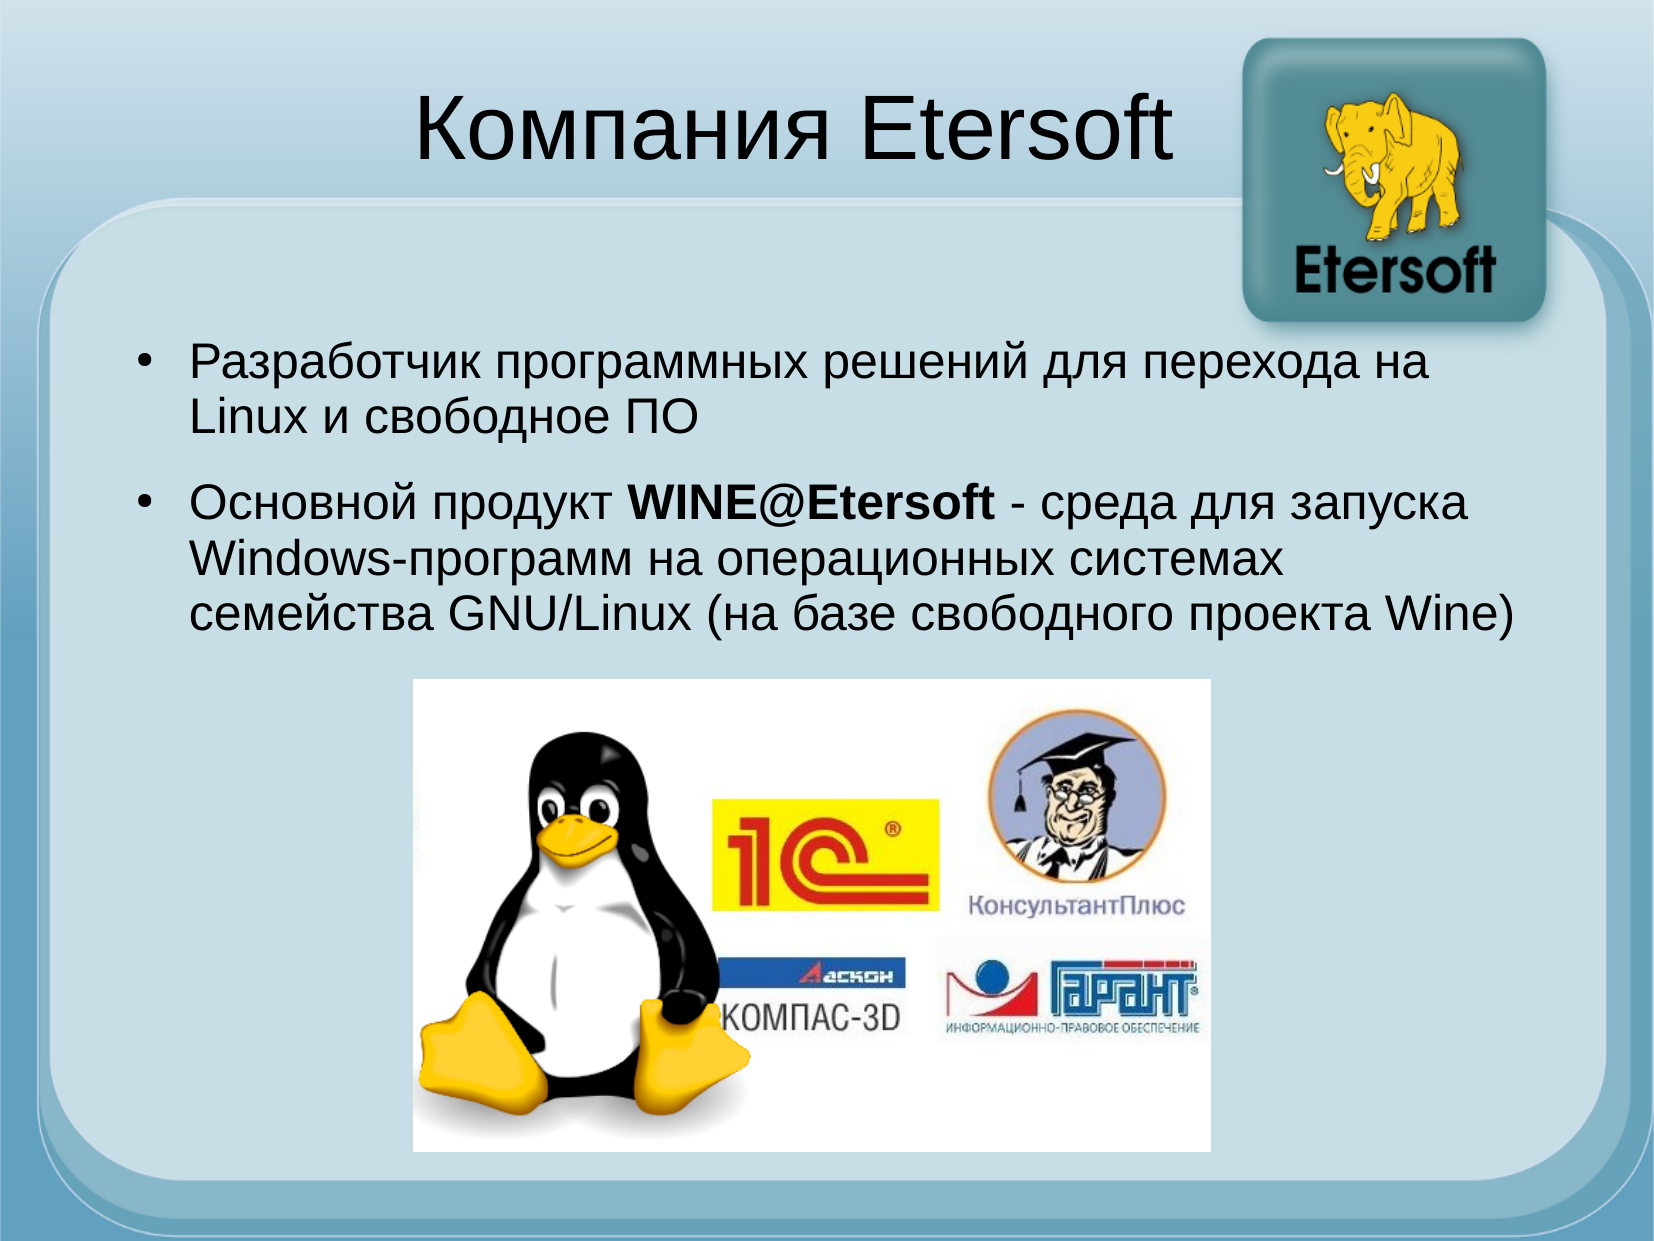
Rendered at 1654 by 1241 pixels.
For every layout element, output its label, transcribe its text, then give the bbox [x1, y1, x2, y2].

picture [0, 0, 1654, 1241]
title Компания Etersoft [82, 49, 1506, 207]
list Разработчик программных решений для перехода на Linux и свободное ПО Основной продукт WINE@Etersoft - среда для запуска Windows-программ на операционных системах семейства GNU/Linux (на базе свободного проекта Wine) [118, 333, 1536, 1152]
